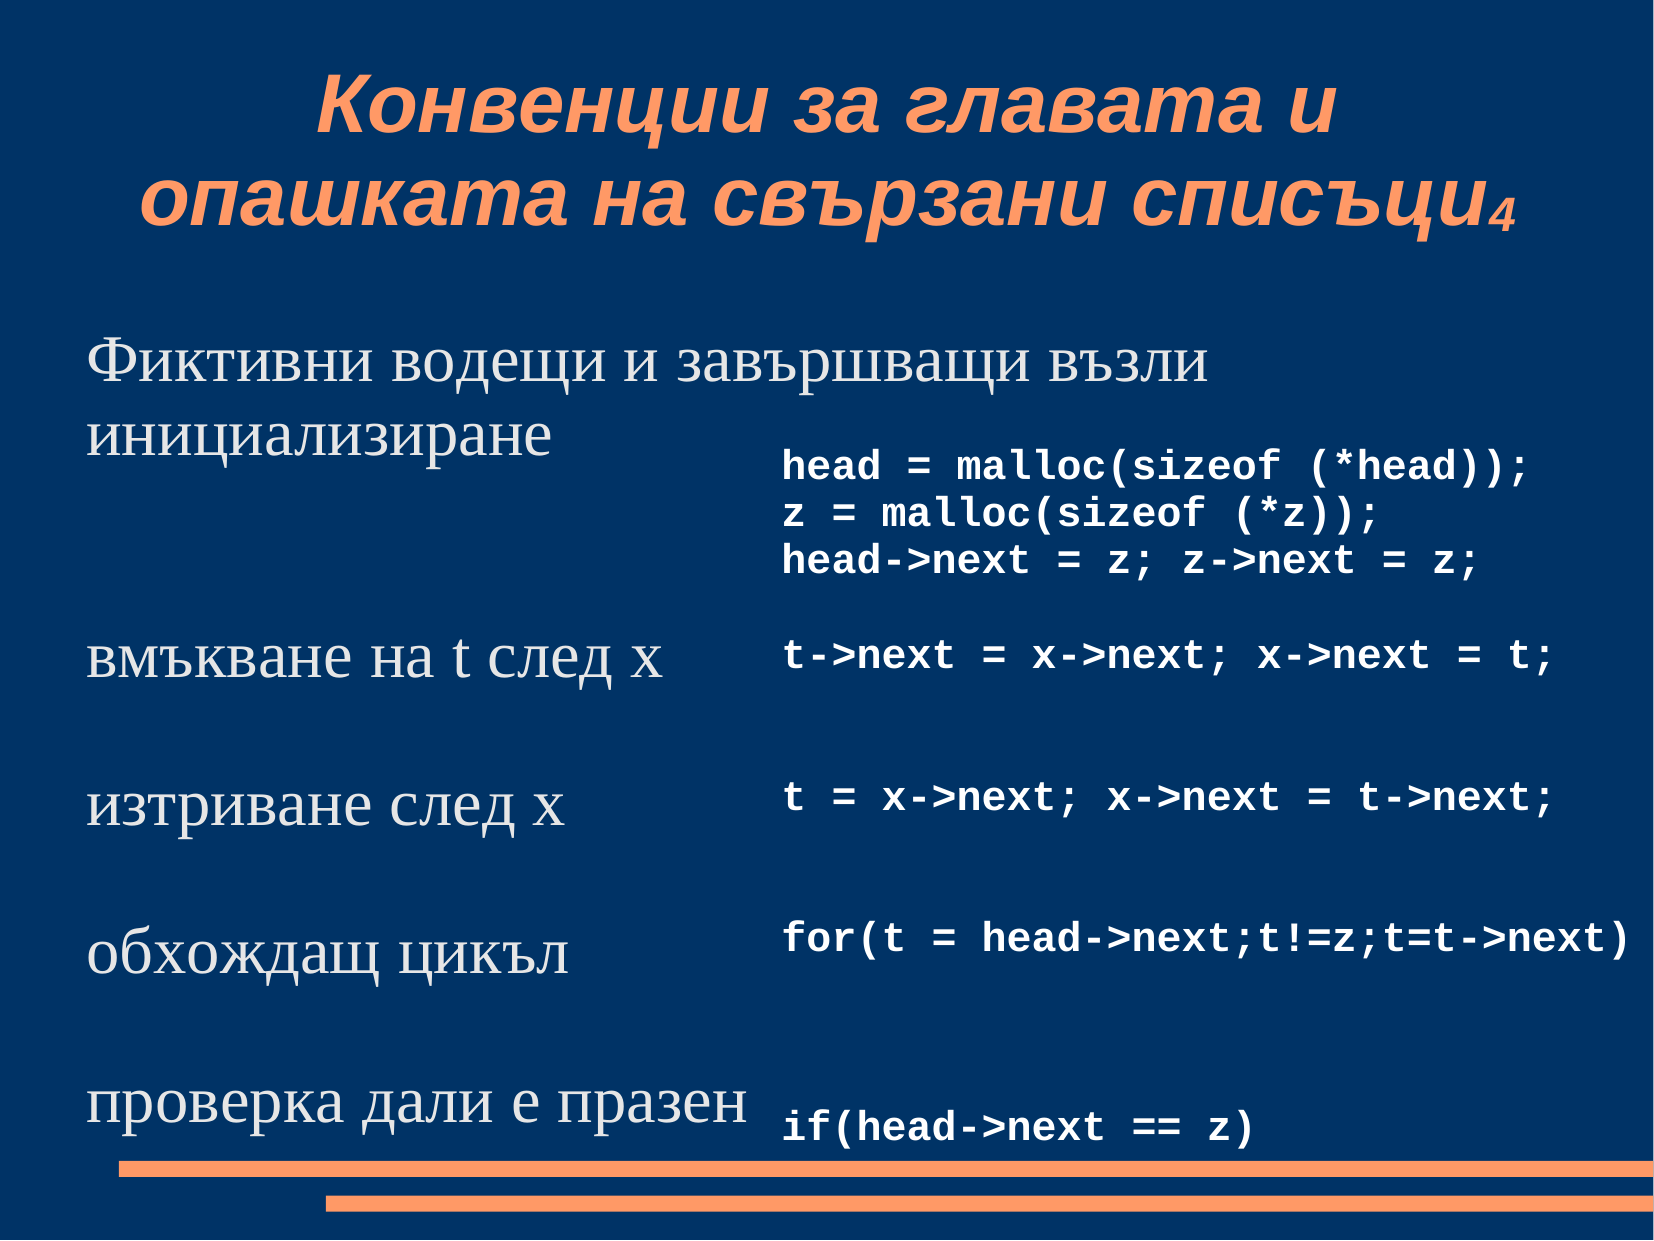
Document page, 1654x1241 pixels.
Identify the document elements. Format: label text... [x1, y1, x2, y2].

list Фиктивни водещи и завършващи възли инициализиране вмъкване на t след x изтриване след x обхождащ цикъл проверка дали е празен [68, 322, 1508, 1137]
text_box head = malloc(sizeof (*head)); z = malloc(sizeof (*z)); head->next = z; z->next = z; t->next = x->next; x->next = t; t = x->next; x->next = t->next; for(t = head->next;t!=z;t=t->next) if(head->next == z) [766, 389, 1654, 1170]
title Конвенции за главата и опашката на свързани списъци4 [121, 43, 1534, 257]
